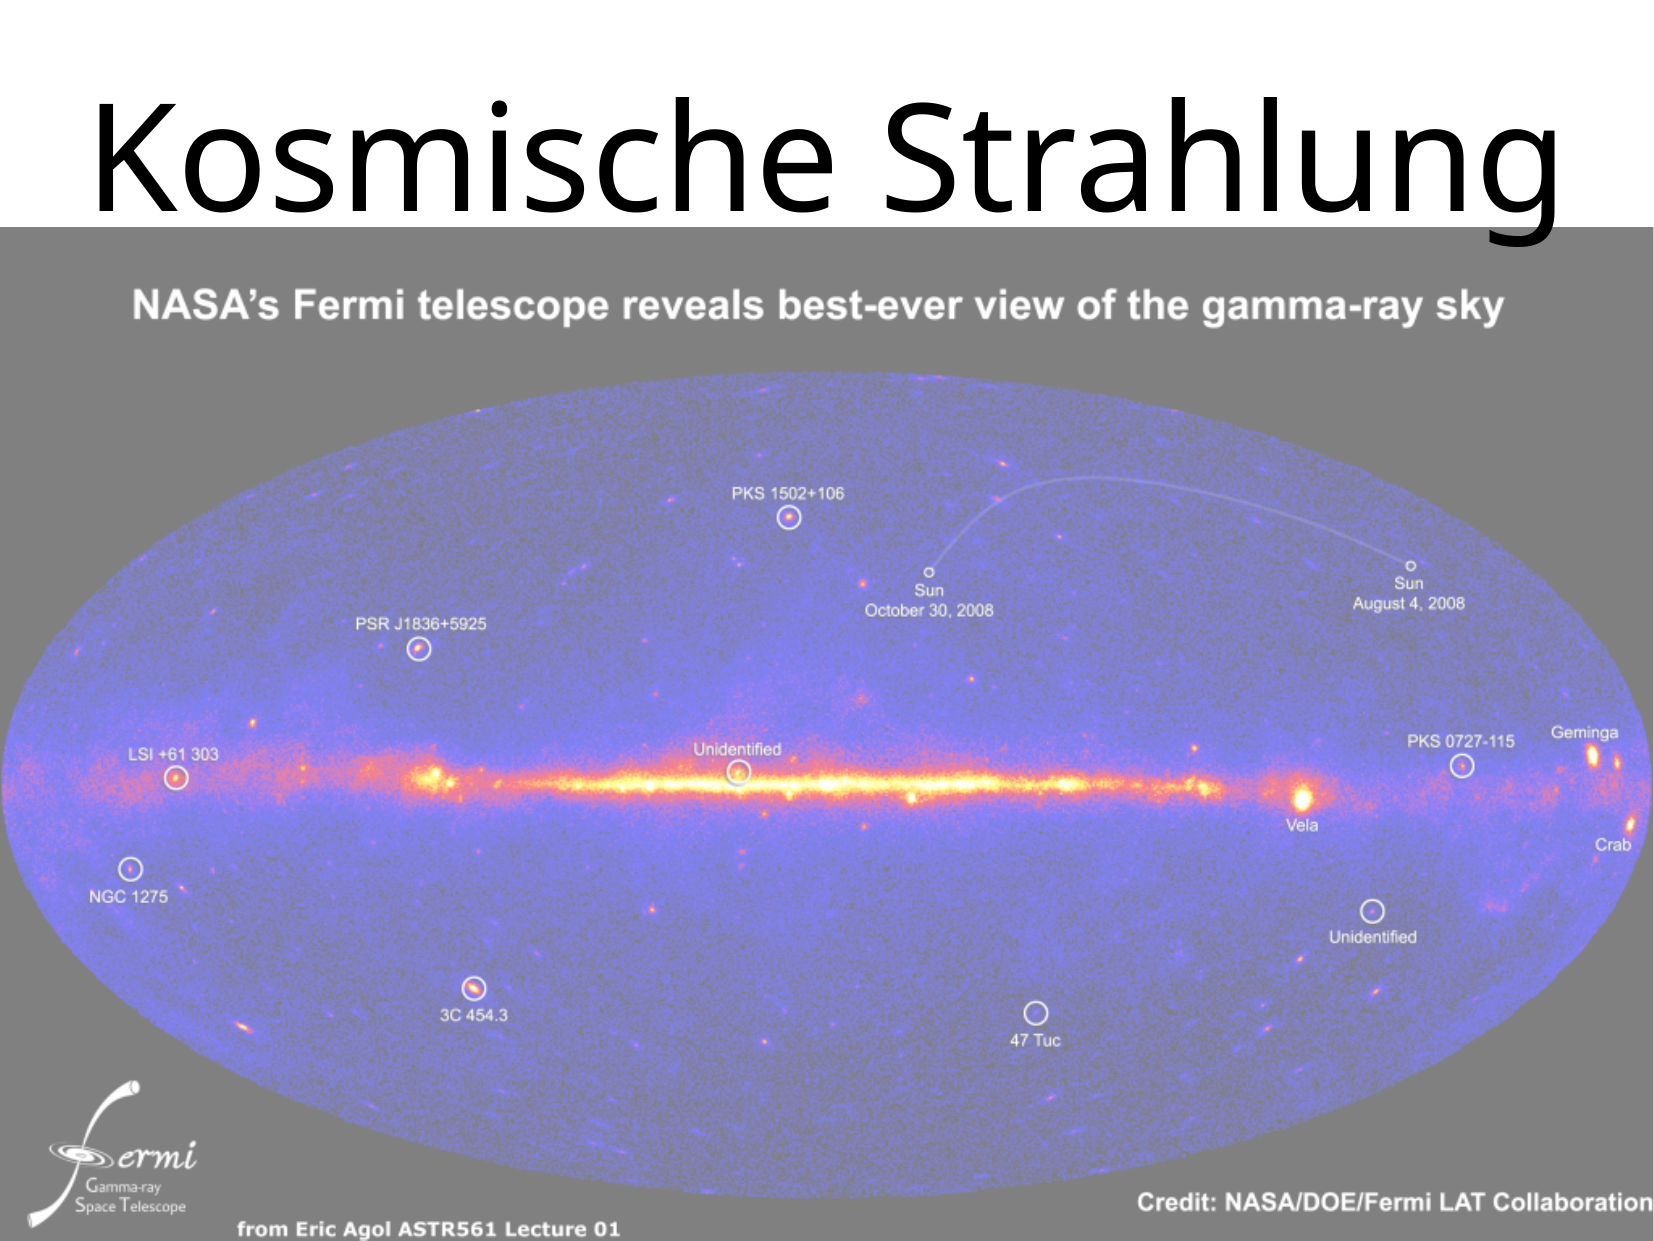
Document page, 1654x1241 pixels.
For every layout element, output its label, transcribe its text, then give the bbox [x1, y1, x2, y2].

title Kosmische Strahlung [82, 49, 1571, 257]
text_box [0, 218, 1654, 1241]
